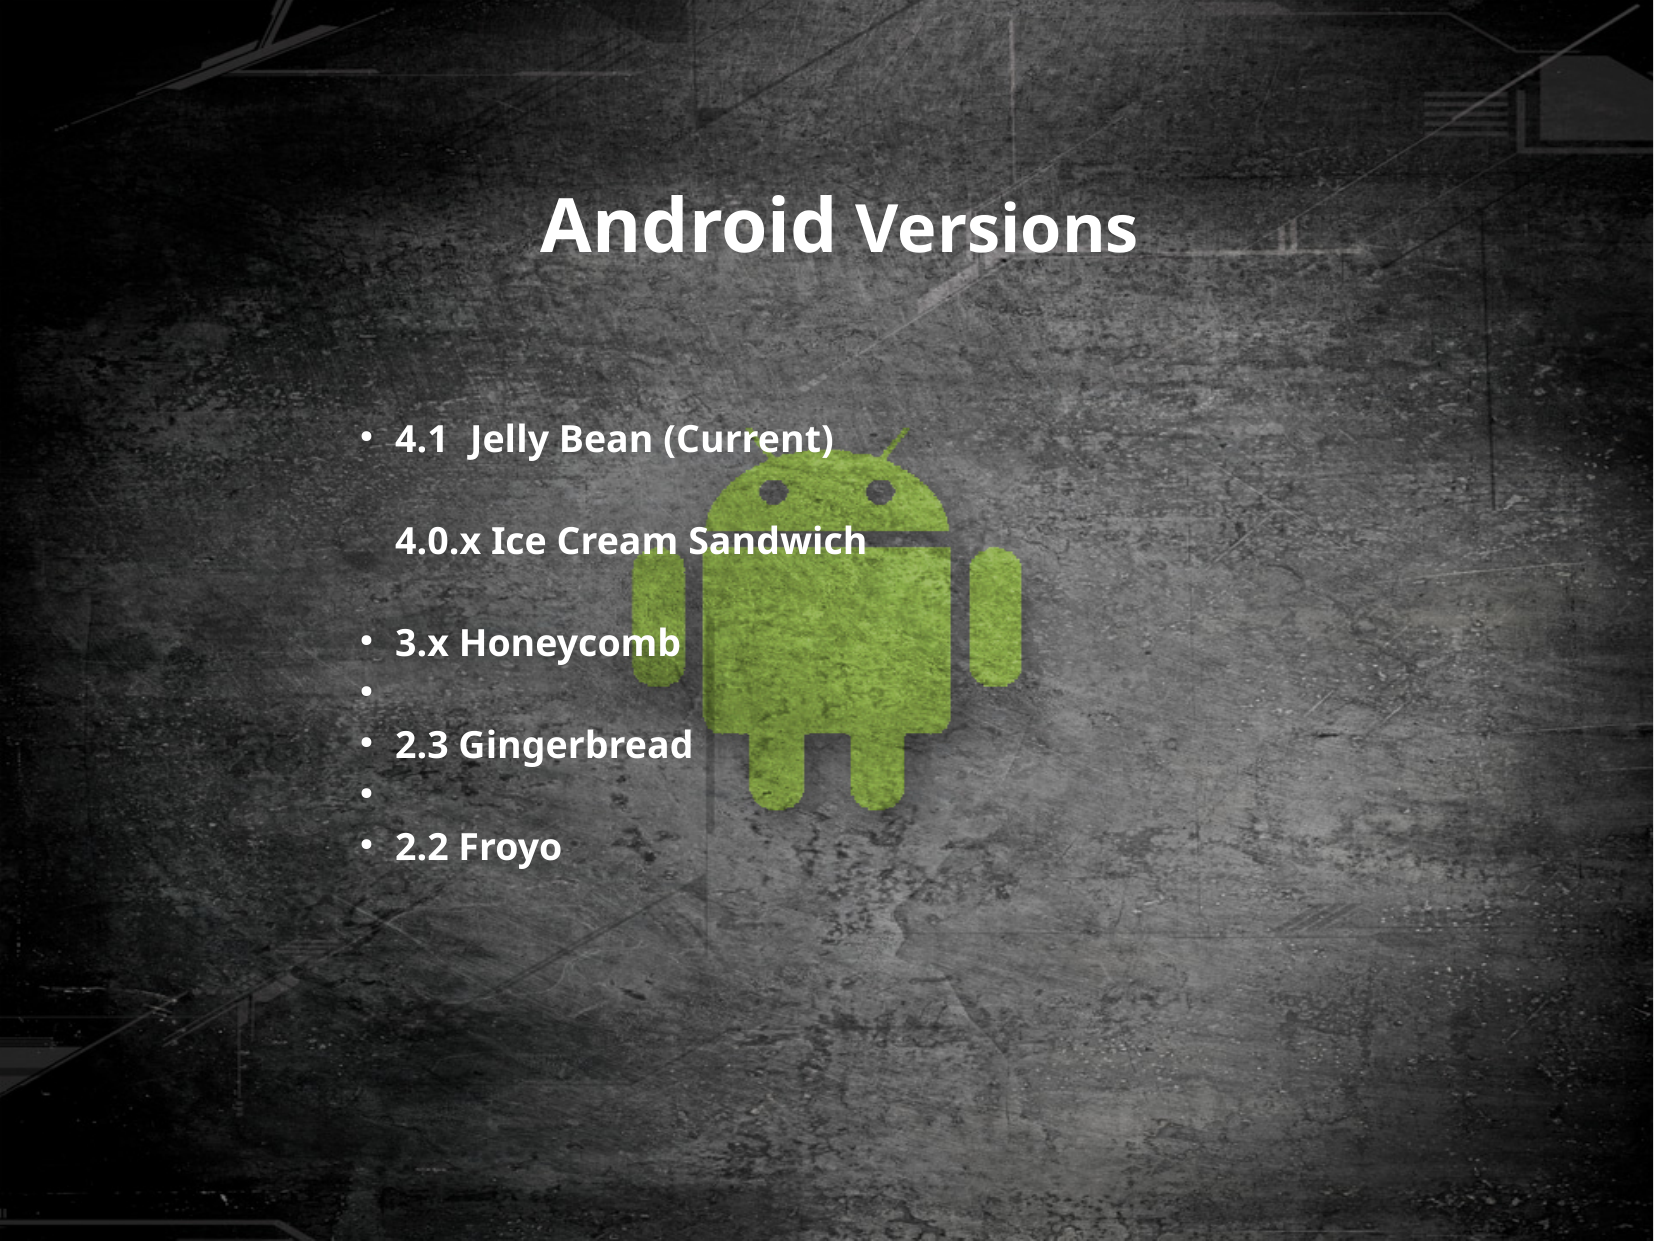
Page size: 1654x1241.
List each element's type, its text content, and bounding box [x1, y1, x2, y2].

text_box 4.1 Jelly Bean (Current) 4.0.x Ice Cream Sandwich 3.x Honeycomb 2.3 Gingerbread 2.2 Froyo [345, 405, 1336, 891]
picture [0, 0, 1654, 1241]
text_box Android Versions [210, 165, 1471, 285]
